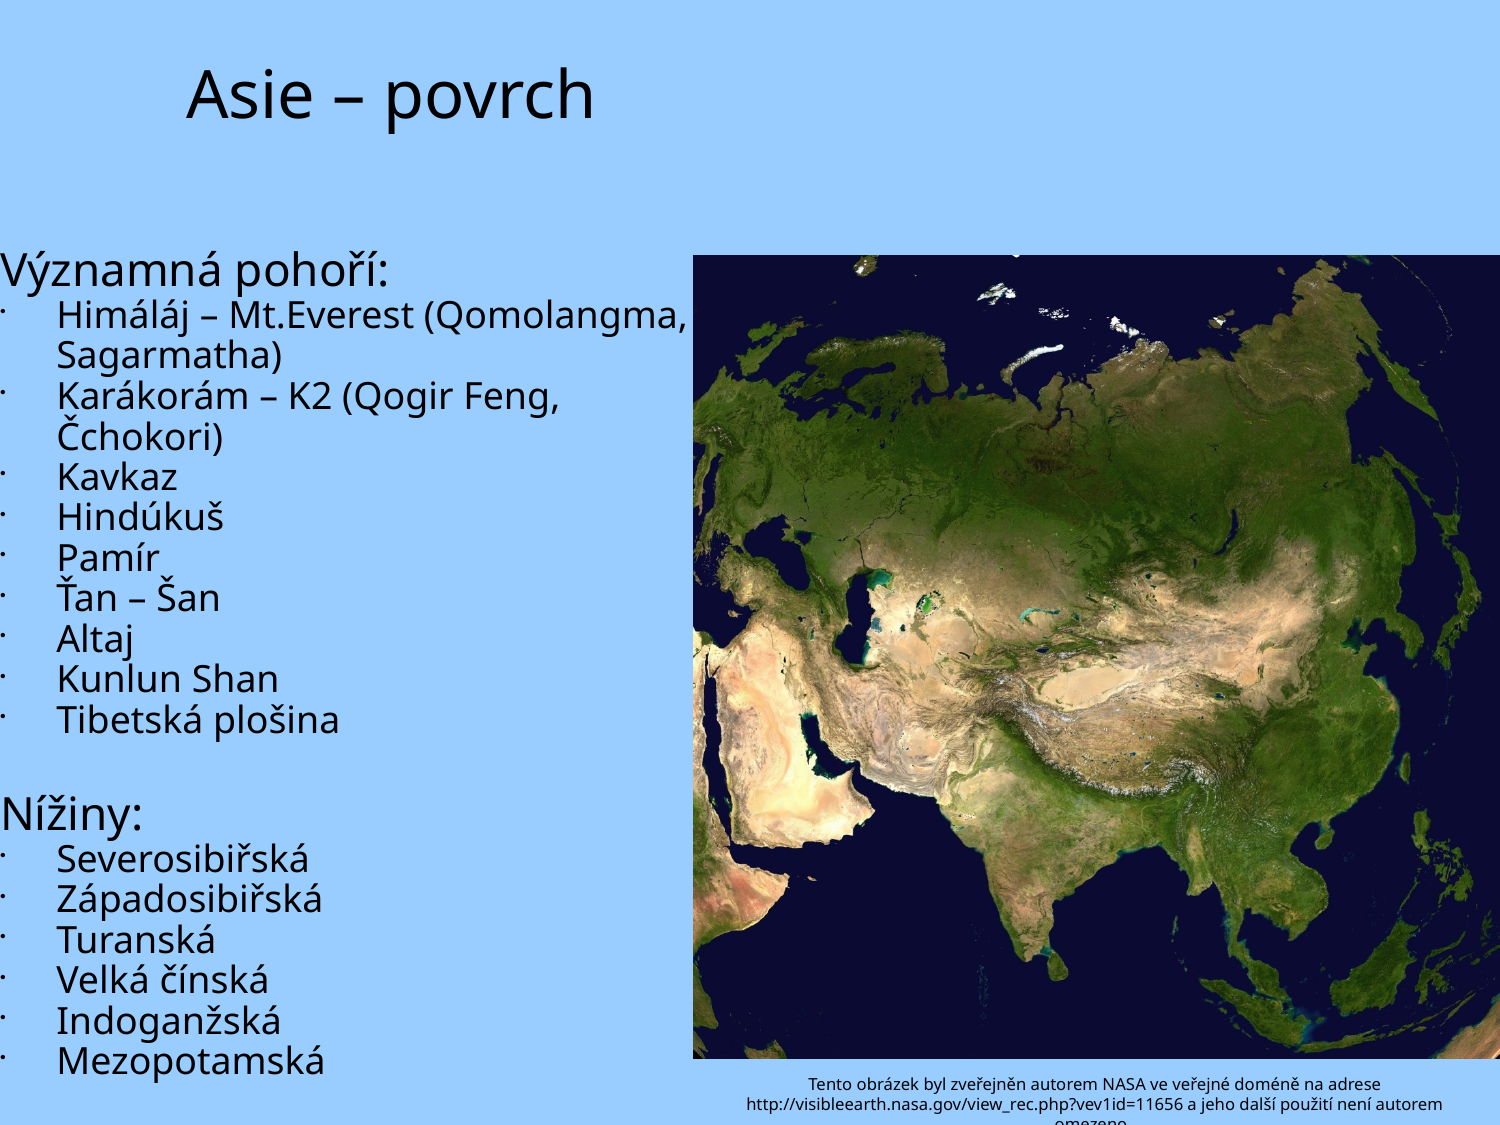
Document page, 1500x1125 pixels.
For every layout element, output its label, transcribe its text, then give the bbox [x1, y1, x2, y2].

text_box Tento obrázek byl zveřejněn autorem NASA ve veřejné doméně na adrese http://visibleearth.nasa.gov/view_rec.php?vev1id=11656 a jeho další použití není autorem omezeno. [690, 1058, 1500, 1125]
picture [693, 255, 1500, 1058]
title Asie – povrch [171, 36, 1436, 179]
list Významná pohoří: Himáláj – Mt.Everest (Qomolangma, Sagarmatha) Karákorám – K2 (Qogir Feng, Čchokori) Kavkaz Hindúkuš Pamír Ťan – Šan Altaj Kunlun Shan Tibetská plošina Nížiny: Severosibiřská Západosibiřská Turanská Velká čínská Indoganžská Mezopotamská [0, 231, 697, 1088]
